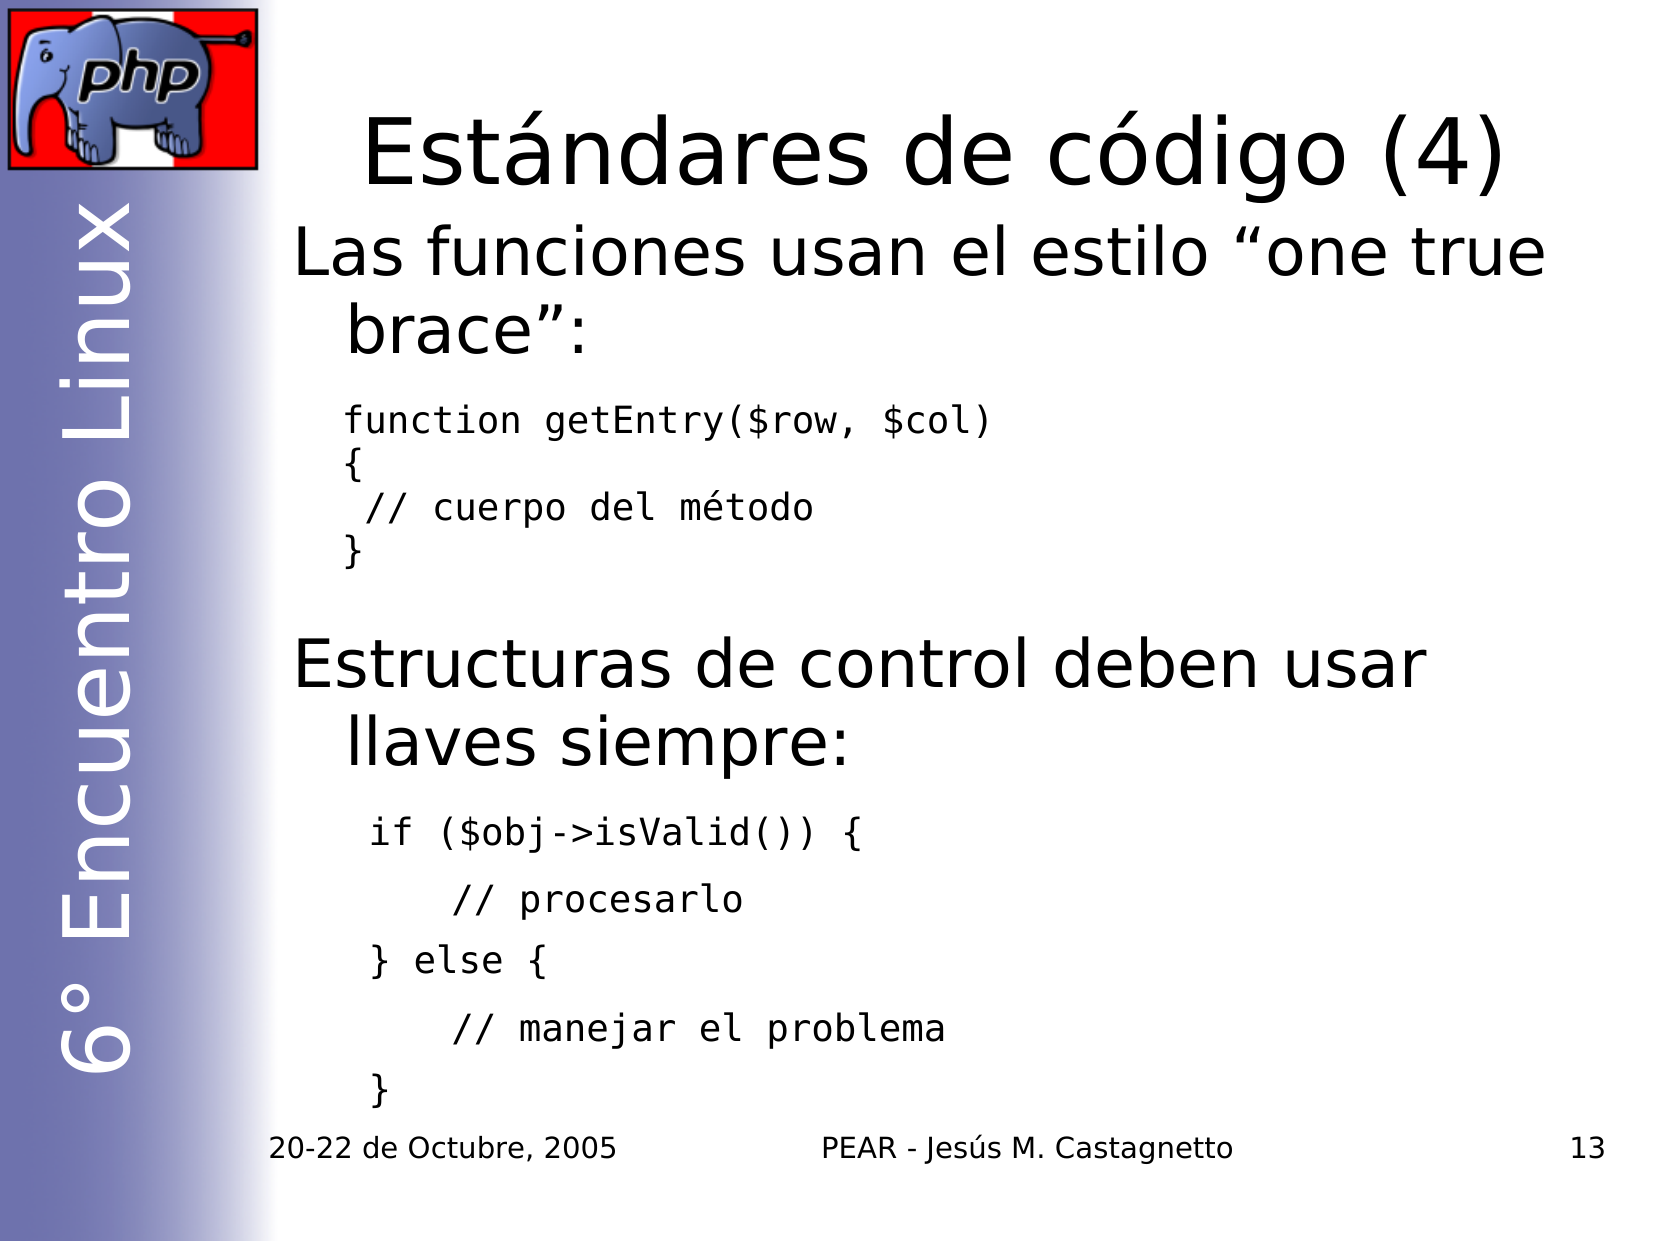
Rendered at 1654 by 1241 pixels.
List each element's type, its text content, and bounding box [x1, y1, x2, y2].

list Las funciones usan el estilo “one true brace”: function getEntry($row, $col) { // cuerpo del método } Estructuras de control deben usar llaves siempre: if ($obj->isValid()) { // procesarlo } else { // manejar el problema } [274, 213, 1576, 1112]
picture [0, 0, 1654, 1241]
title Estándares de código (4) [300, 49, 1571, 213]
